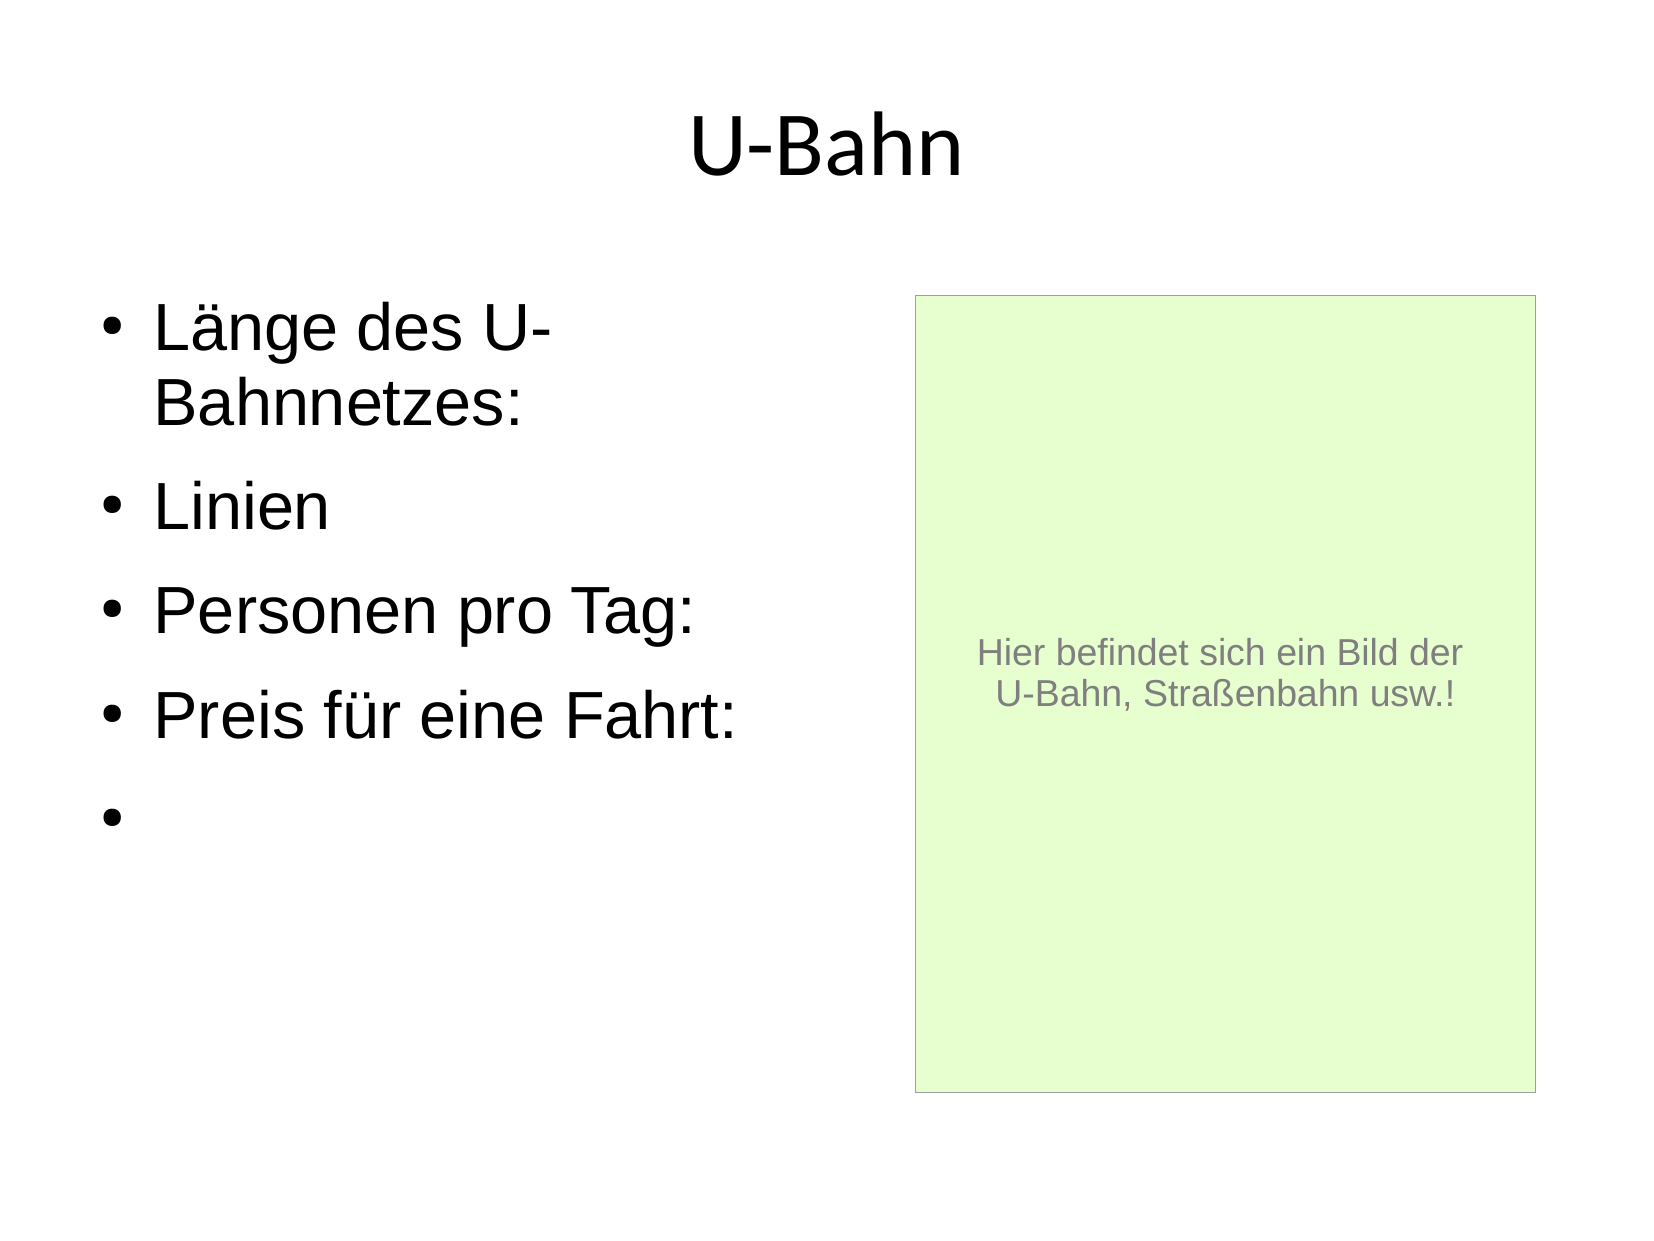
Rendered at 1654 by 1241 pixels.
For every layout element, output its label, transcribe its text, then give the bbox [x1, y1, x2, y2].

text_box Hier befindet sich ein Bild der U-Bahn, Straßenbahn usw.! [915, 295, 1536, 1093]
title U-Bahn [82, 49, 1571, 257]
list Länge des U-Bahnnetzes: Linien Personen pro Tag: Preis für eine Fahrt: [82, 290, 809, 1010]
